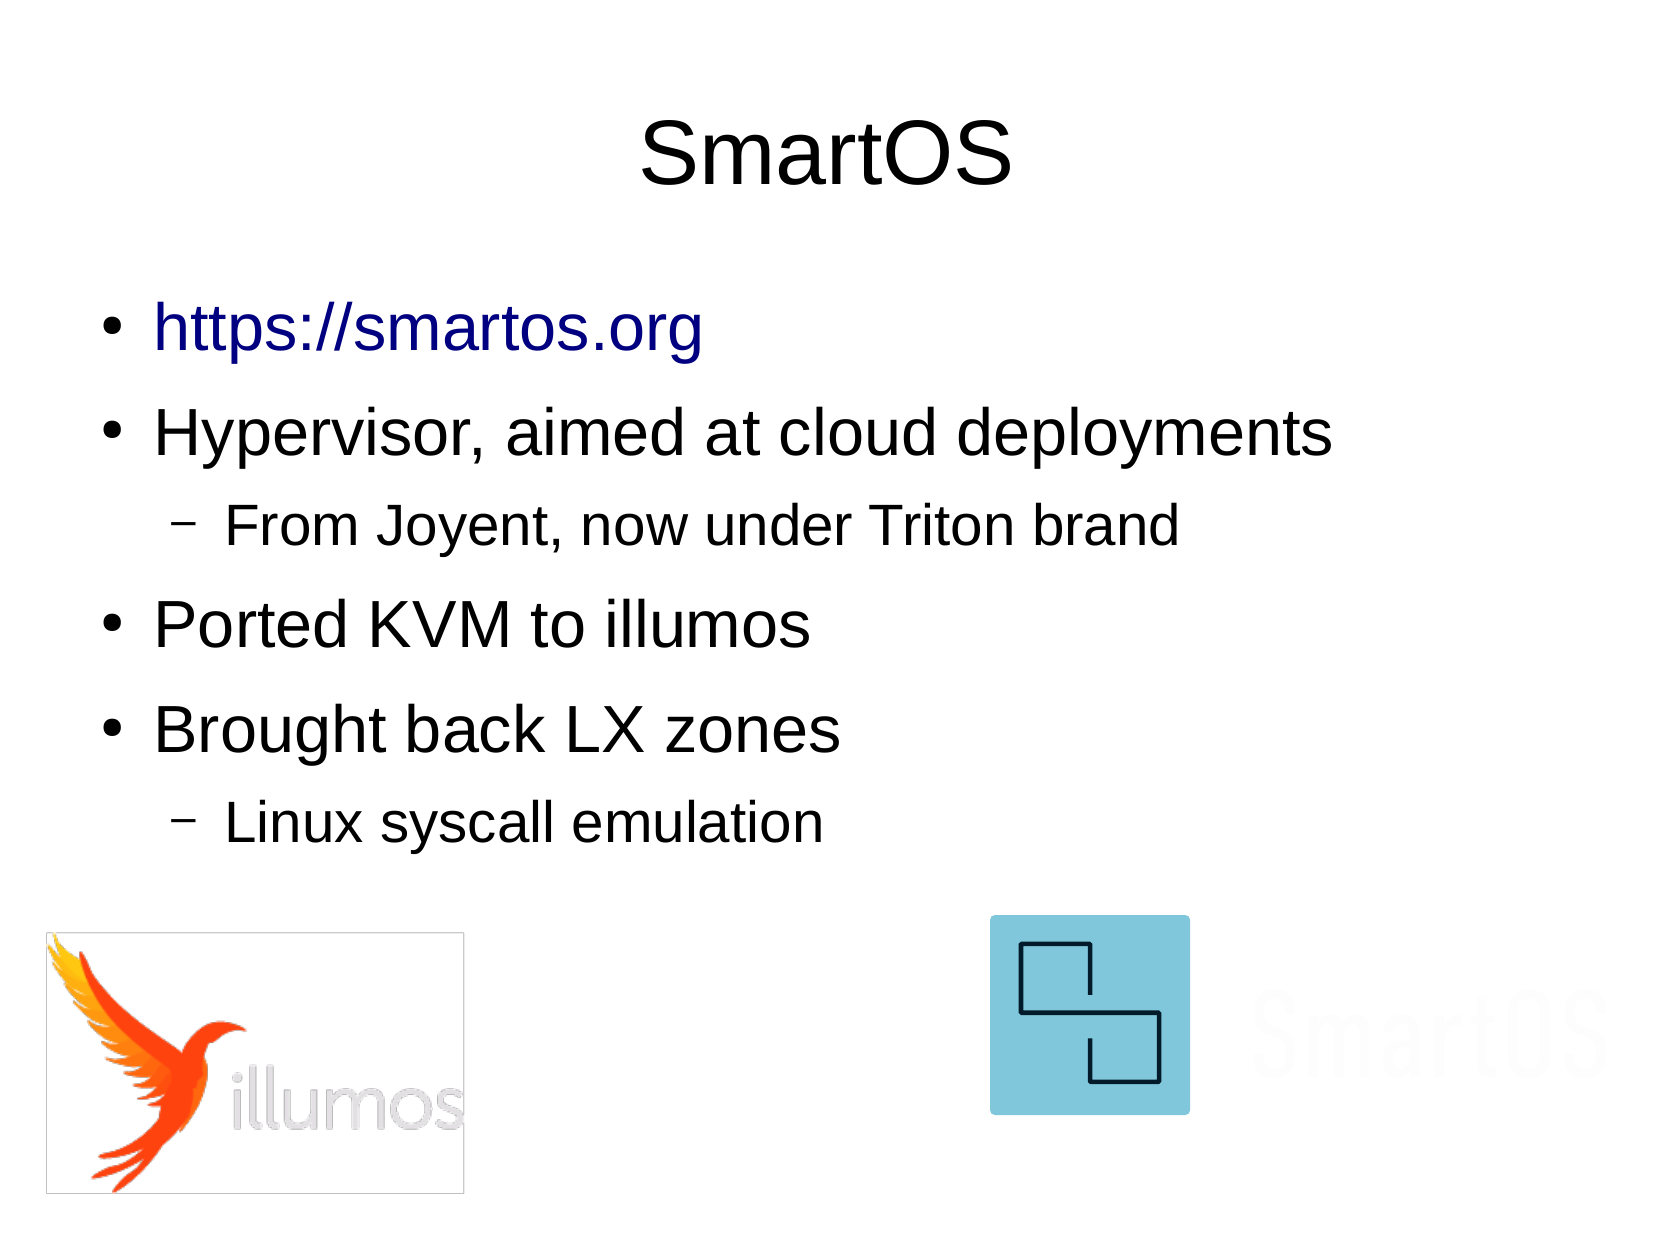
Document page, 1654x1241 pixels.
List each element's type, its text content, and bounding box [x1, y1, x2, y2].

picture [0, 886, 511, 1241]
title SmartOS [82, 49, 1571, 257]
list https://smartos.org Hypervisor, aimed at cloud deployments From Joyent, now under Triton brand Ported KVM to illumos Brought back LX zones Linux syscall emulation [82, 290, 1571, 1010]
picture [990, 915, 1606, 1116]
